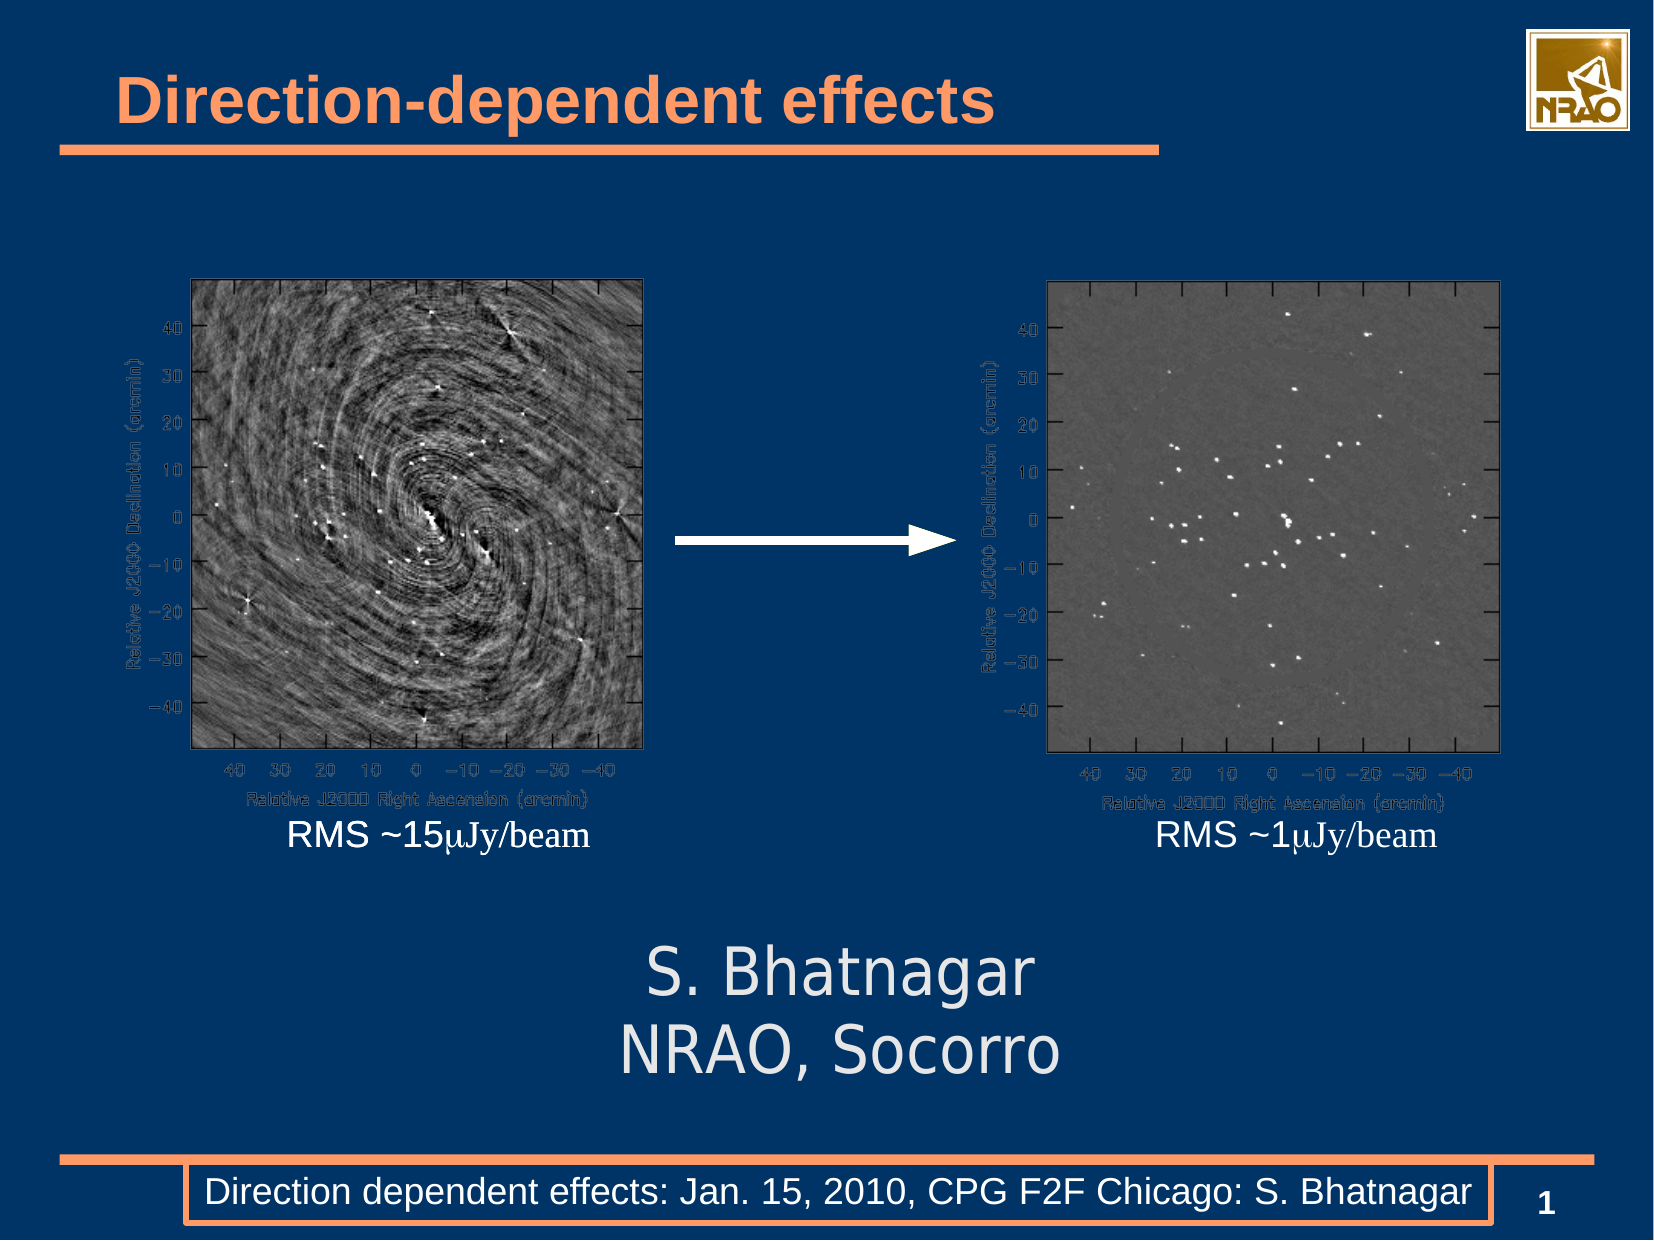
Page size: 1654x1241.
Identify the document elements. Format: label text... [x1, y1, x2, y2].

picture [122, 271, 650, 812]
text_box RMS ~1mJy/beam [1140, 806, 1469, 876]
picture [979, 276, 1507, 817]
list S. Bhatnagar NRAO, Socorro [63, 233, 1601, 1133]
title Direction-dependent effects [115, 51, 1548, 149]
text_box RMS ~15mJy/beam [271, 806, 622, 876]
picture [1526, 29, 1630, 131]
